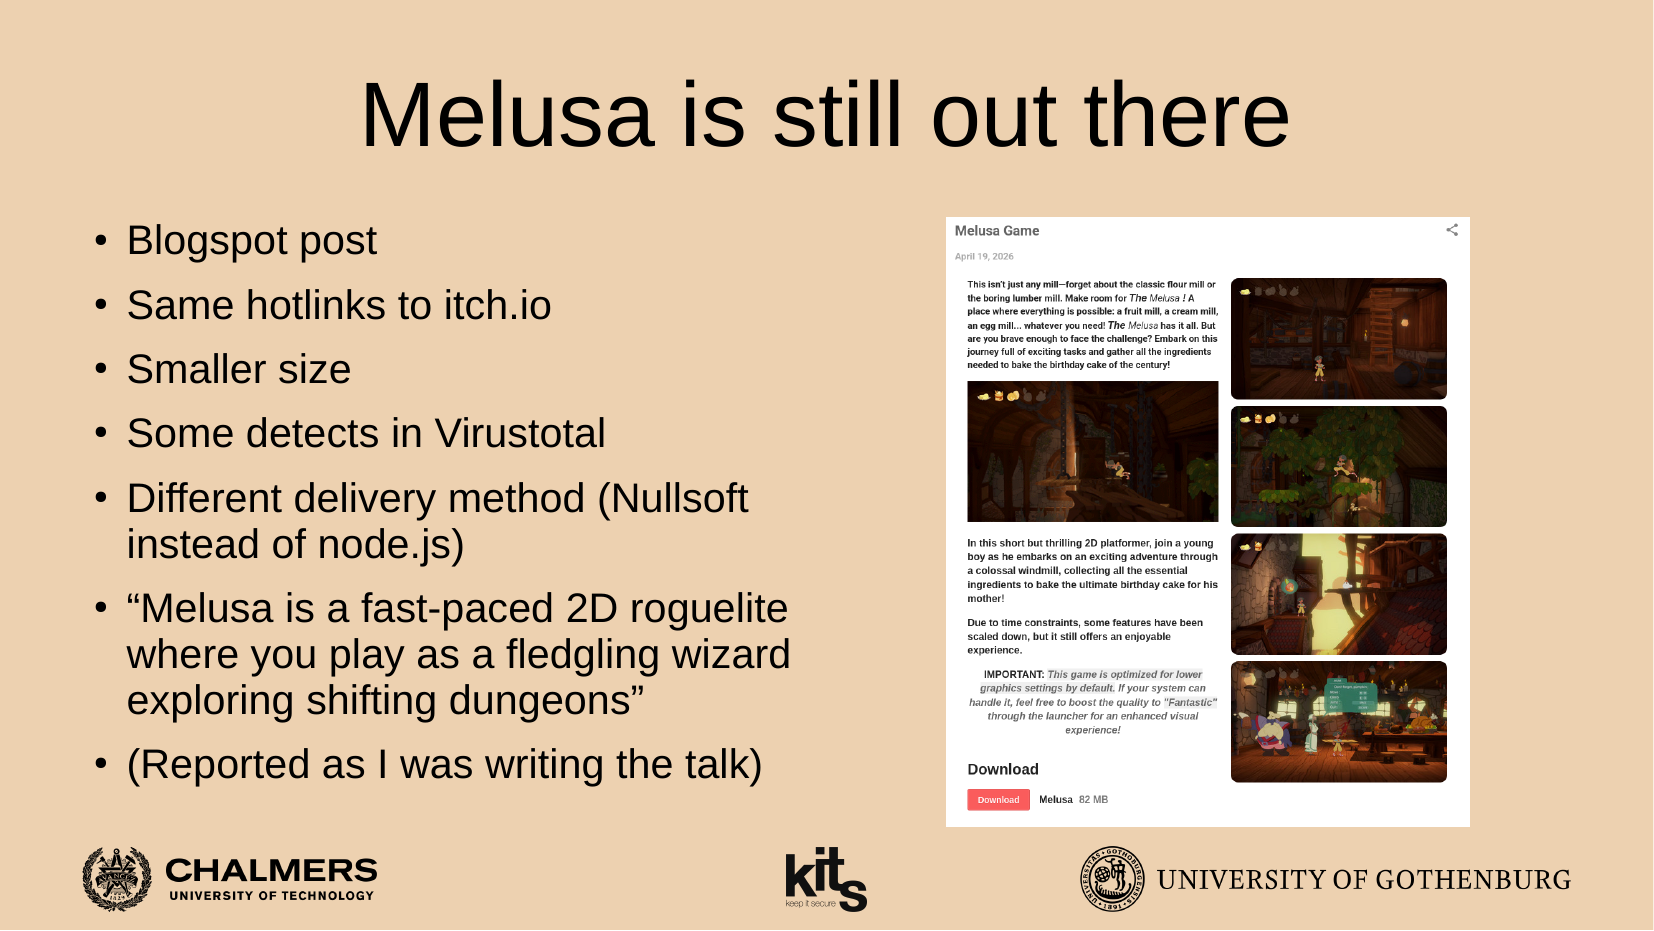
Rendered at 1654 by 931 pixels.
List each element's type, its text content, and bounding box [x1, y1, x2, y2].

title Melusa is still out there [82, 37, 1571, 193]
list Blogspot post Same hotlinks to itch.io Smaller size Some detects in Virustotal Different delivery method (Nullsoft instead of node.js) “Melusa is a fast-paced 2D roguelite where you play as a fledgling wizard exploring shifting dungeons” (Reported as I was writing the talk) [82, 217, 809, 827]
picture [786, 847, 867, 912]
picture [82, 847, 377, 912]
picture [1080, 846, 1571, 912]
picture [946, 217, 1470, 827]
